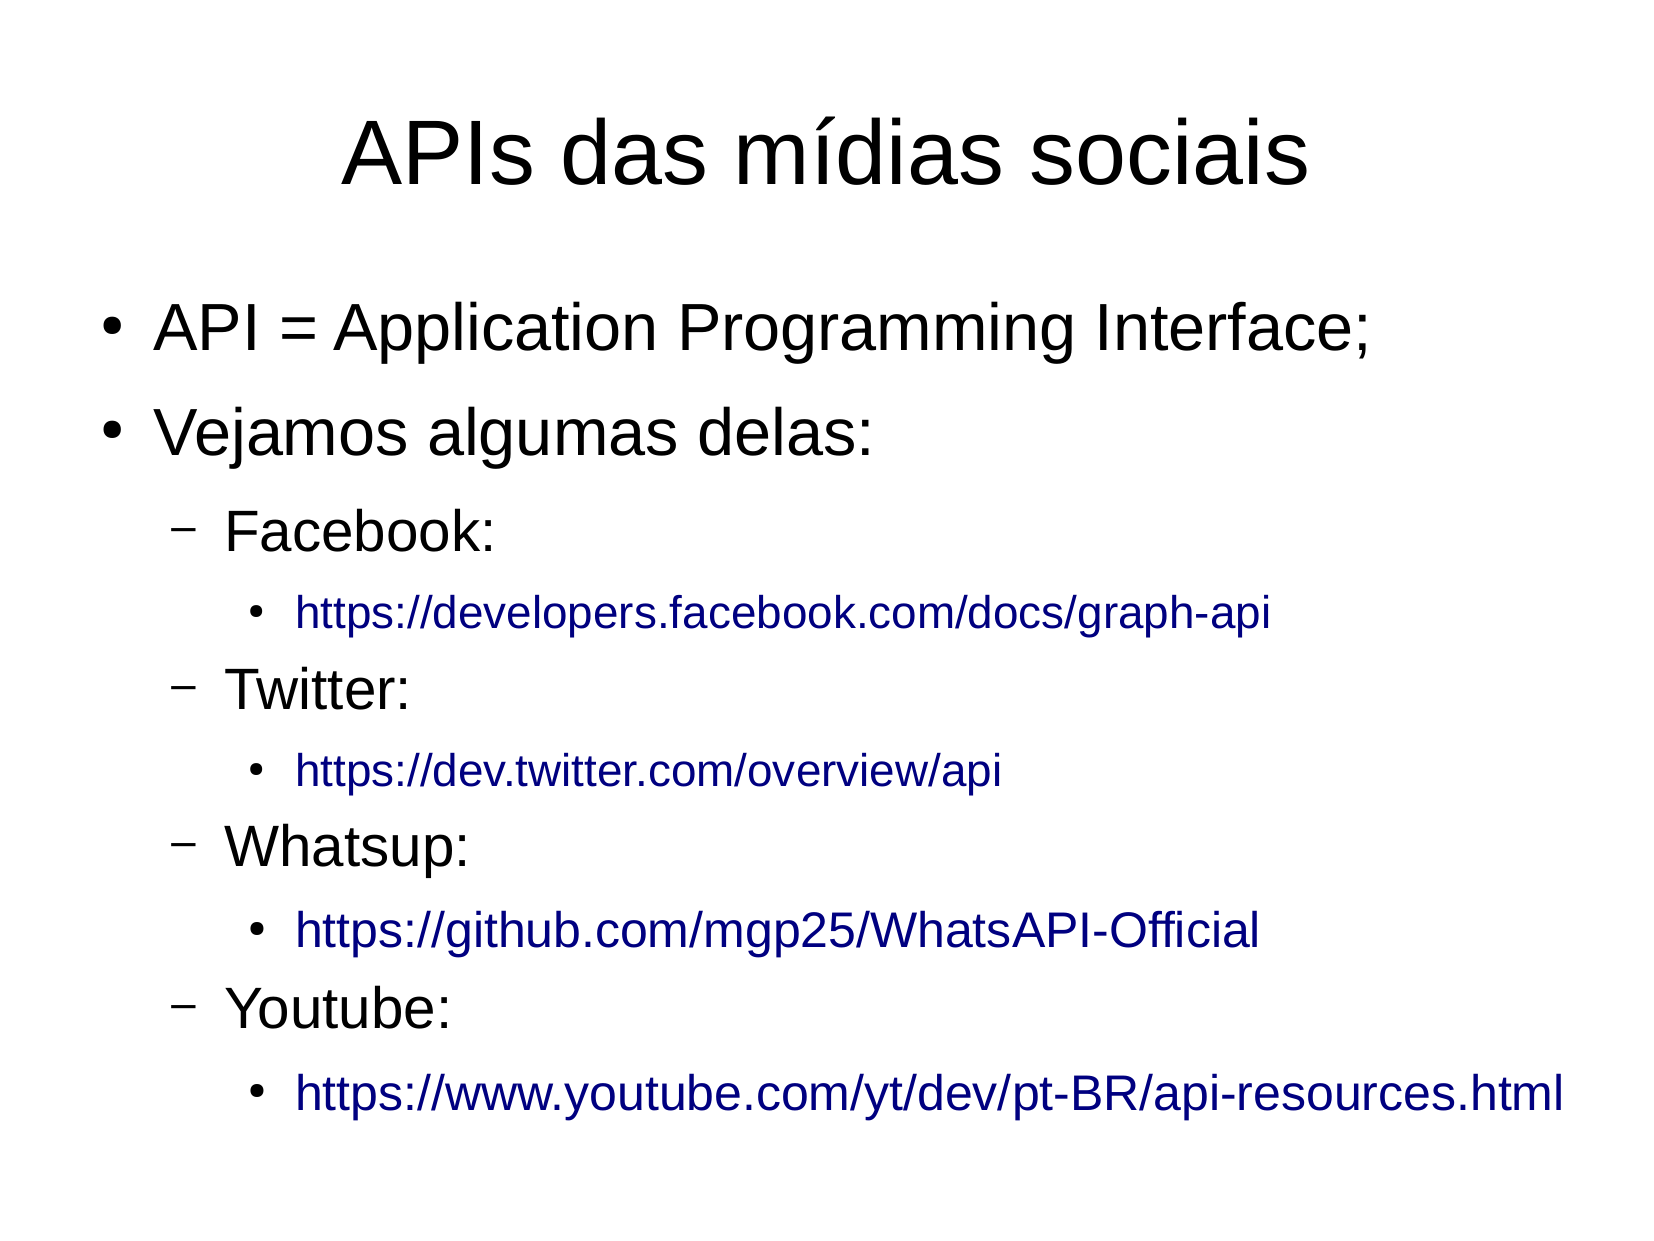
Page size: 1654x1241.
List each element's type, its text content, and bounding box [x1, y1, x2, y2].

title APIs das mídias sociais [82, 49, 1571, 257]
list API = Application Programming Interface; Vejamos algumas delas: Facebook: https://developers.facebook.com/docs/graph-api Twitter: https://dev.twitter.com/overview/api Whatsup: https://github.com/mgp25/WhatsAPI-Official Youtube: https://www.youtube.com/yt/dev/pt-BR/api-resources.html [82, 290, 1571, 1010]
